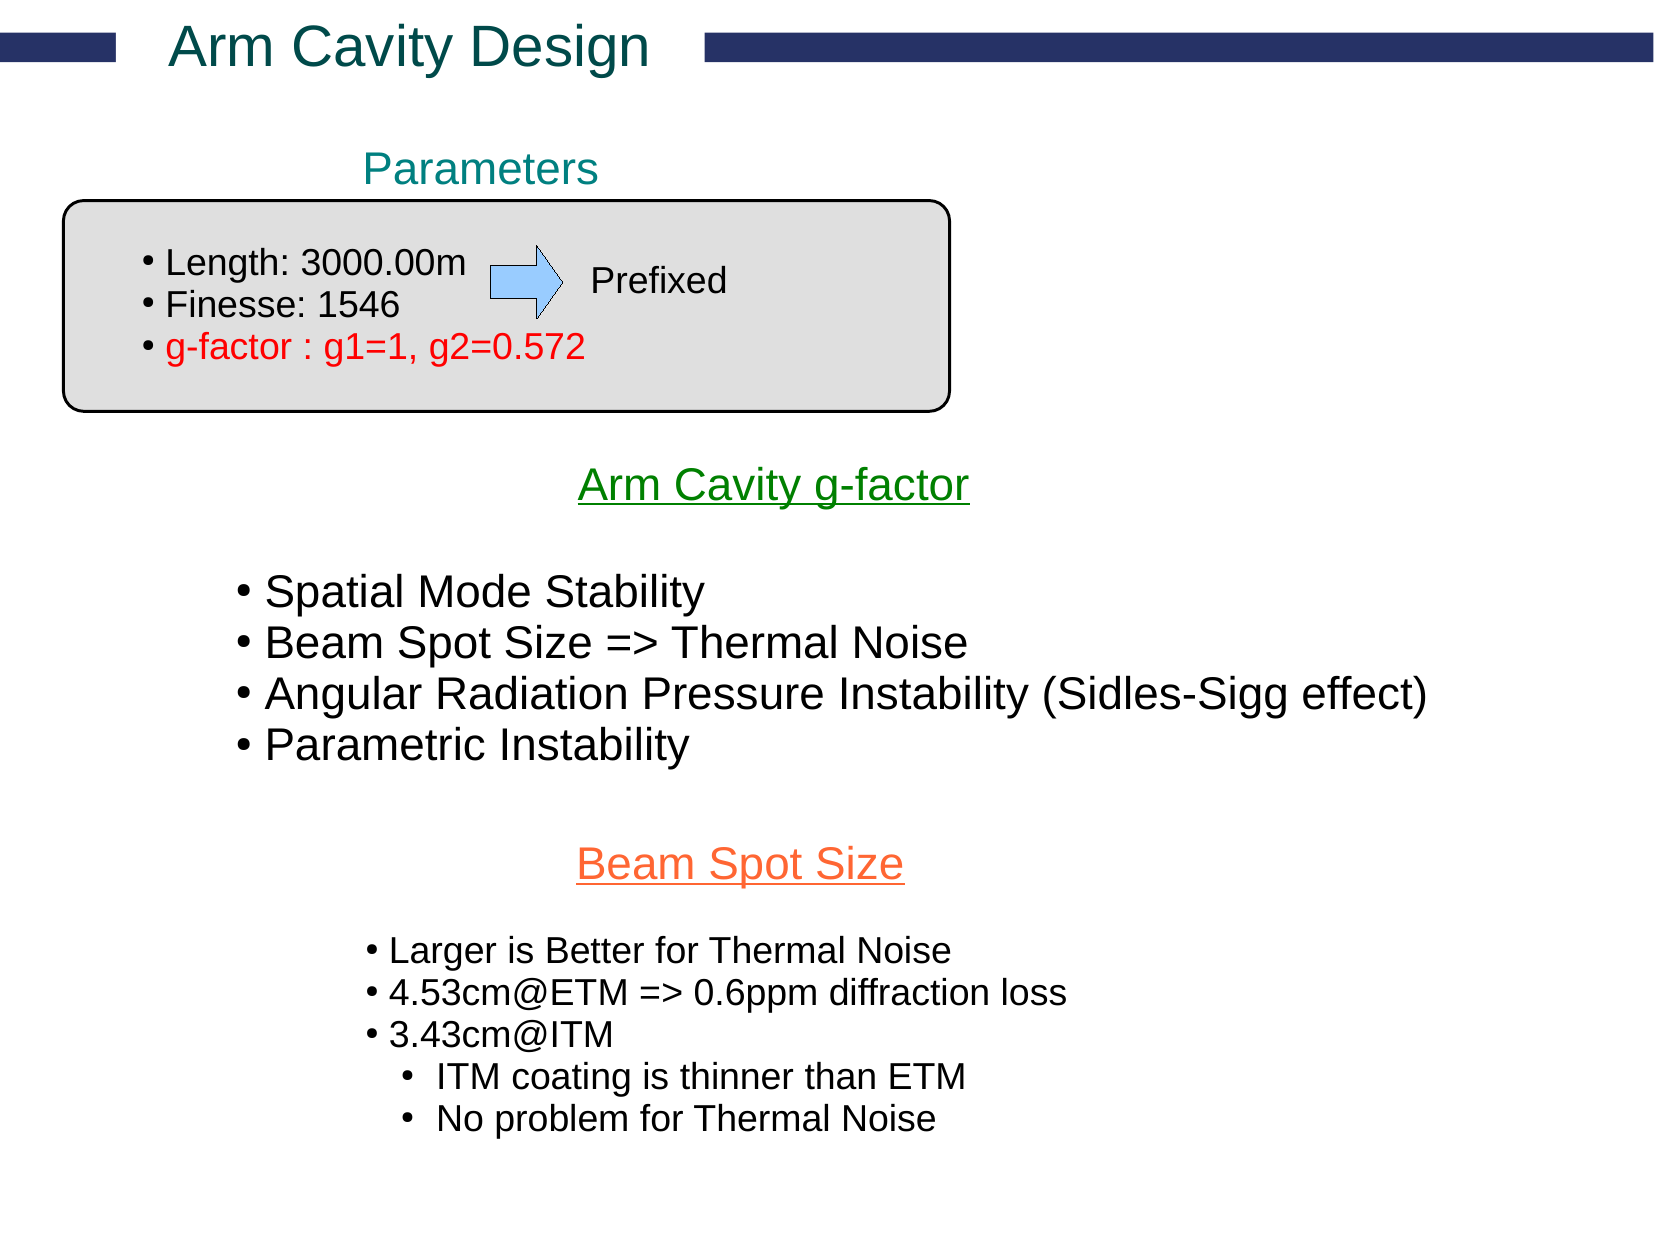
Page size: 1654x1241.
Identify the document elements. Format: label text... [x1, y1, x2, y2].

text_box Length: 3000.00m Finesse: 1546 g-factor : g1=1, g2=0.572 [126, 233, 602, 375]
text_box Parameters [347, 135, 615, 200]
title Arm Cavity Design [115, 11, 705, 81]
text_box Beam Spot Size [561, 831, 920, 898]
text_box [63, 200, 950, 412]
text_box Spatial Mode Stability Beam Spot Size => Thermal Noise Angular Radiation Pressure Instability (Sidles-Sigg effect) Parametric Instability [220, 558, 1444, 779]
text_box Prefixed [575, 252, 743, 310]
text_box Larger is Better for Thermal Noise 4.53cm@ETM => 0.6ppm diffraction loss 3.43cm@ITM ITM coating is thinner than ETM No problem for Thermal Noise [350, 922, 1083, 1147]
text_box Arm Cavity g-factor [562, 451, 985, 518]
